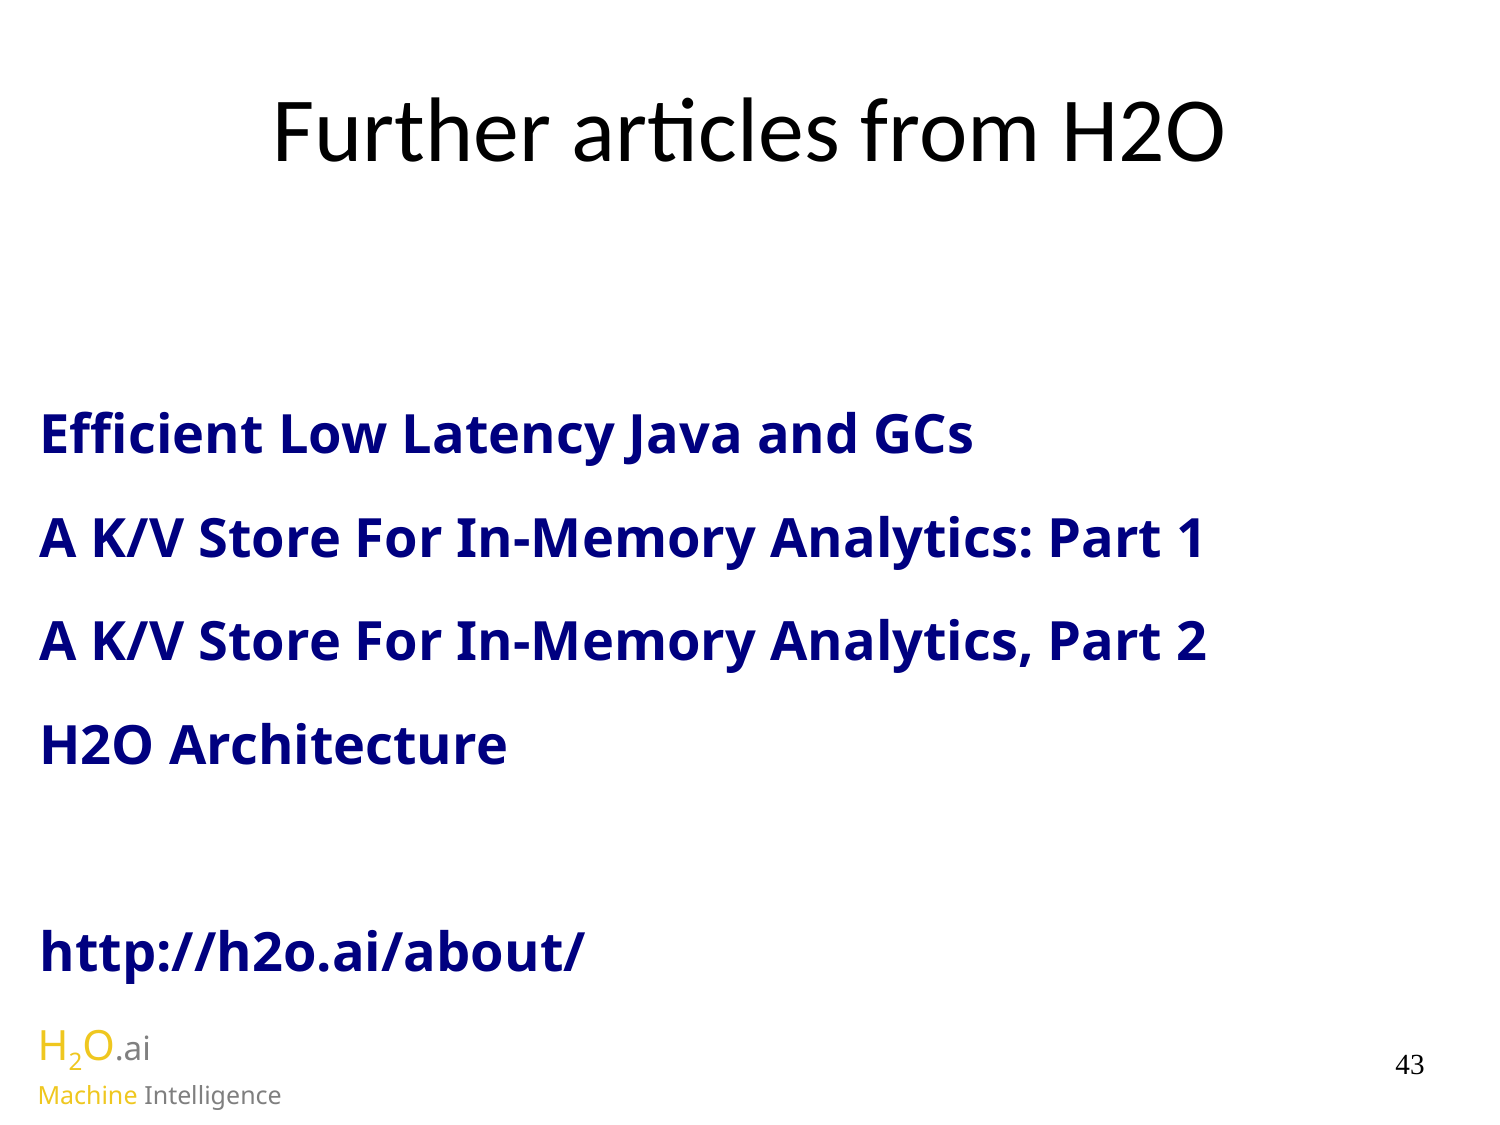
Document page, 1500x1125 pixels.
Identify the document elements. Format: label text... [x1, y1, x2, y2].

text_box [45, 525, 1423, 801]
title Further articles from H2O [75, 15, 1425, 263]
list Efficient Low Latency Java and GCs A K/V Store For In-Memory Analytics: Part 1 A K/V Store For In-Memory Analytics, Part 2 H2O Architecture http://h2o.ai/about/ [0, 292, 1500, 736]
